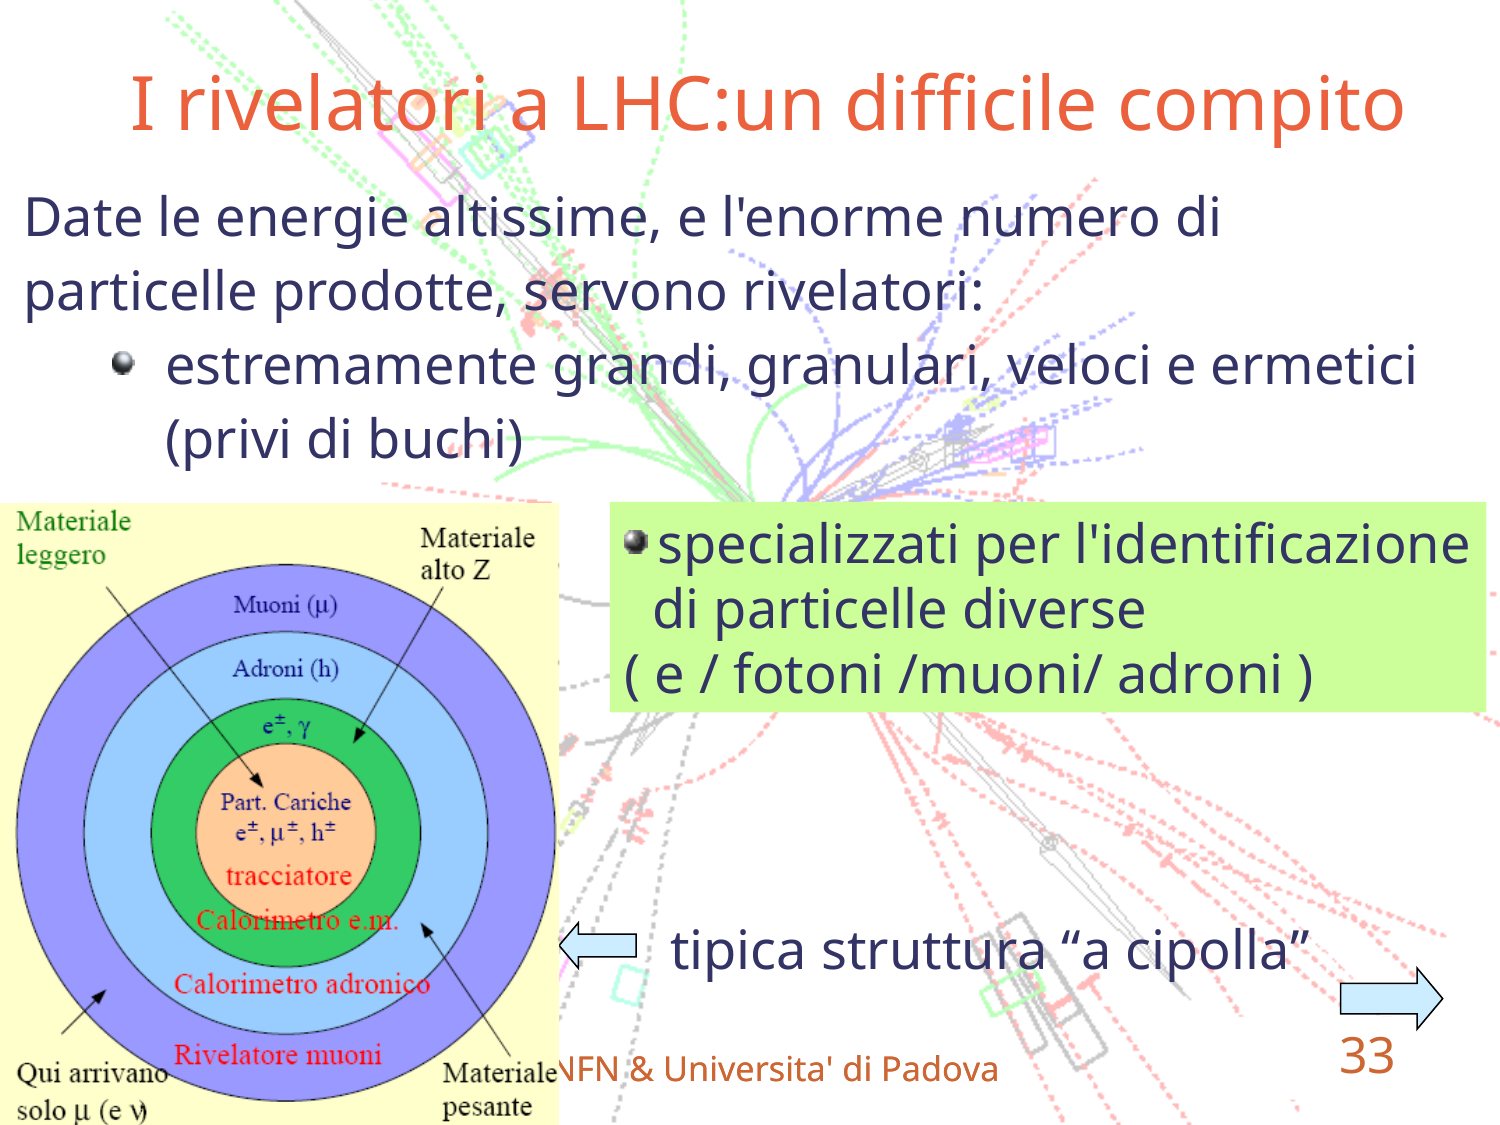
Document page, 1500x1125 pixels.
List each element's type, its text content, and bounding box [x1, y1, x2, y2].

list Date le energie altissime, e l'enorme numero di particelle prodotte, servono rivelatori: estremamente grandi, granulari, veloci e ermetici (privi di buchi) [23, 178, 1446, 699]
text_box tipica struttura “a cipolla” [655, 862, 1394, 989]
text_box specializzati per l'identificazione di particelle diverse ( e / fotoni /muoni/ adroni ) [609, 501, 1487, 713]
text_box [560, 922, 637, 969]
picture [0, 0, 1500, 1125]
text_box [1340, 968, 1443, 1030]
title I rivelatori a LHC:un difficile compito [5, 30, 1500, 156]
